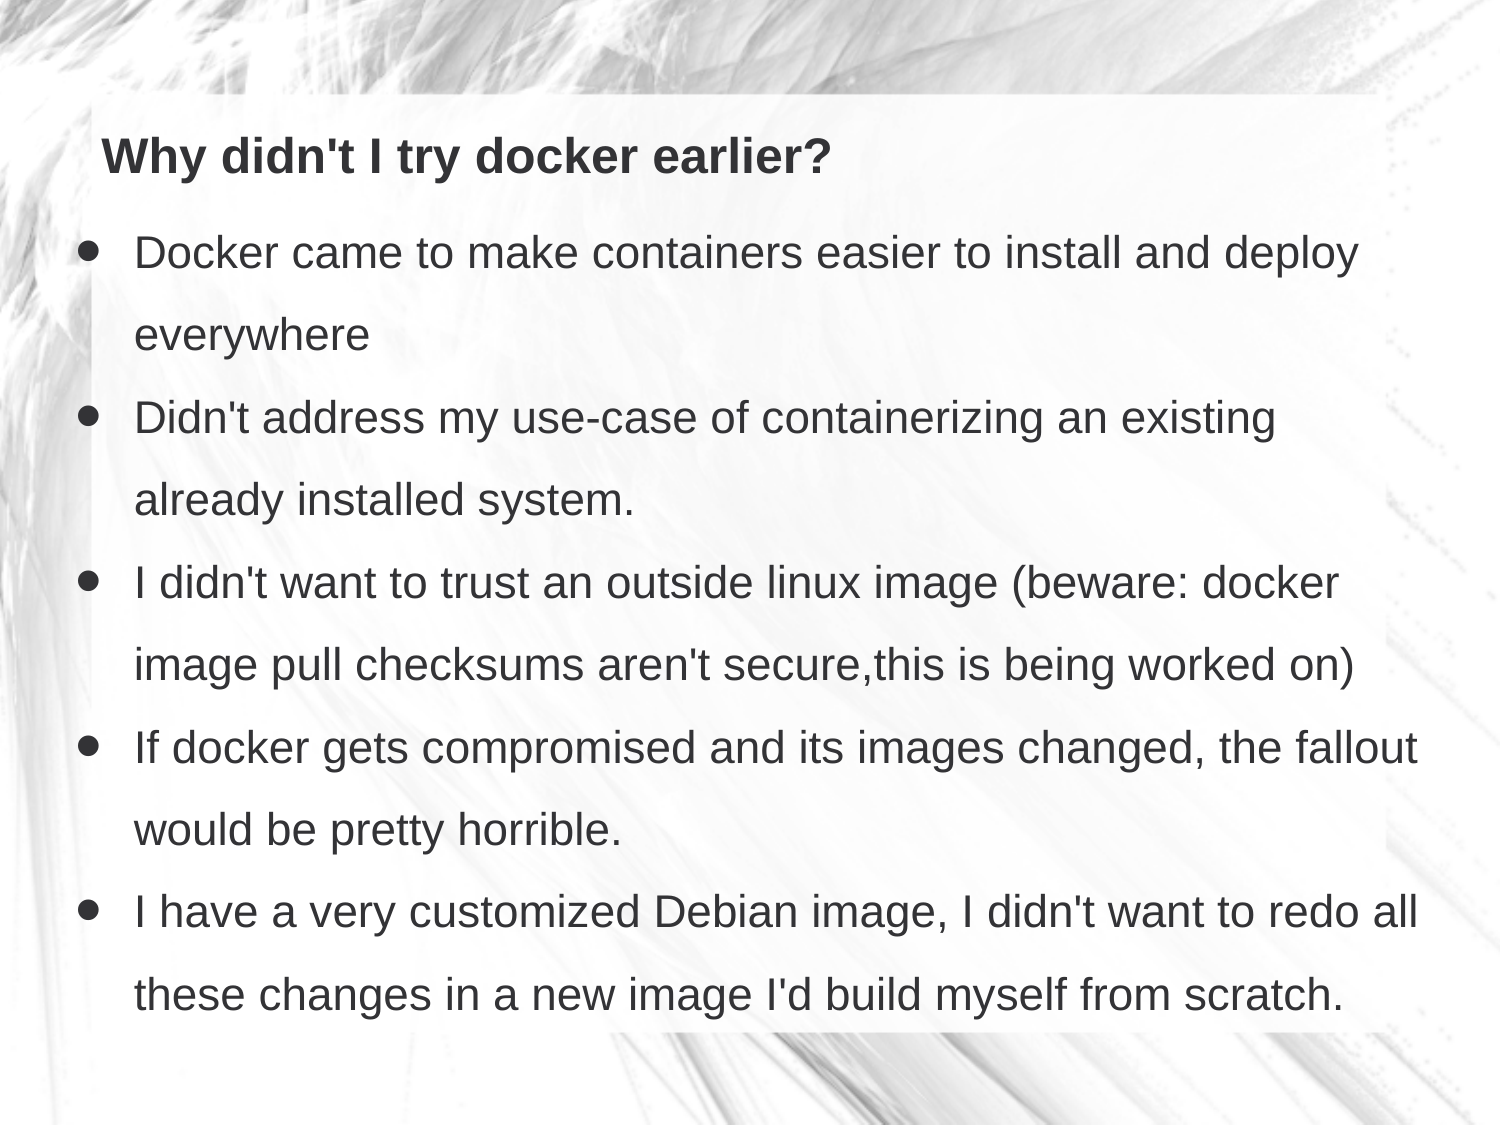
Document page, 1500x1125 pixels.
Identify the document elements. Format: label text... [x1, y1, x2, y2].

list Docker came to make containers easier to install and deploy everywhere Didn't address my use-case of containerizing an existing already installed system. I didn't want to trust an outside linux image (beware: docker image pull checksums aren't secure,this is being worked on) If docker gets compromised and its images changed, the fallout would be pretty horrible. I have a very customized Debian image, I didn't want to redo all these changes in a new image I'd build myself from scratch. [43, 180, 1441, 1036]
title Why didn't I try docker earlier? [61, 108, 1412, 180]
picture [0, 0, 1500, 1125]
